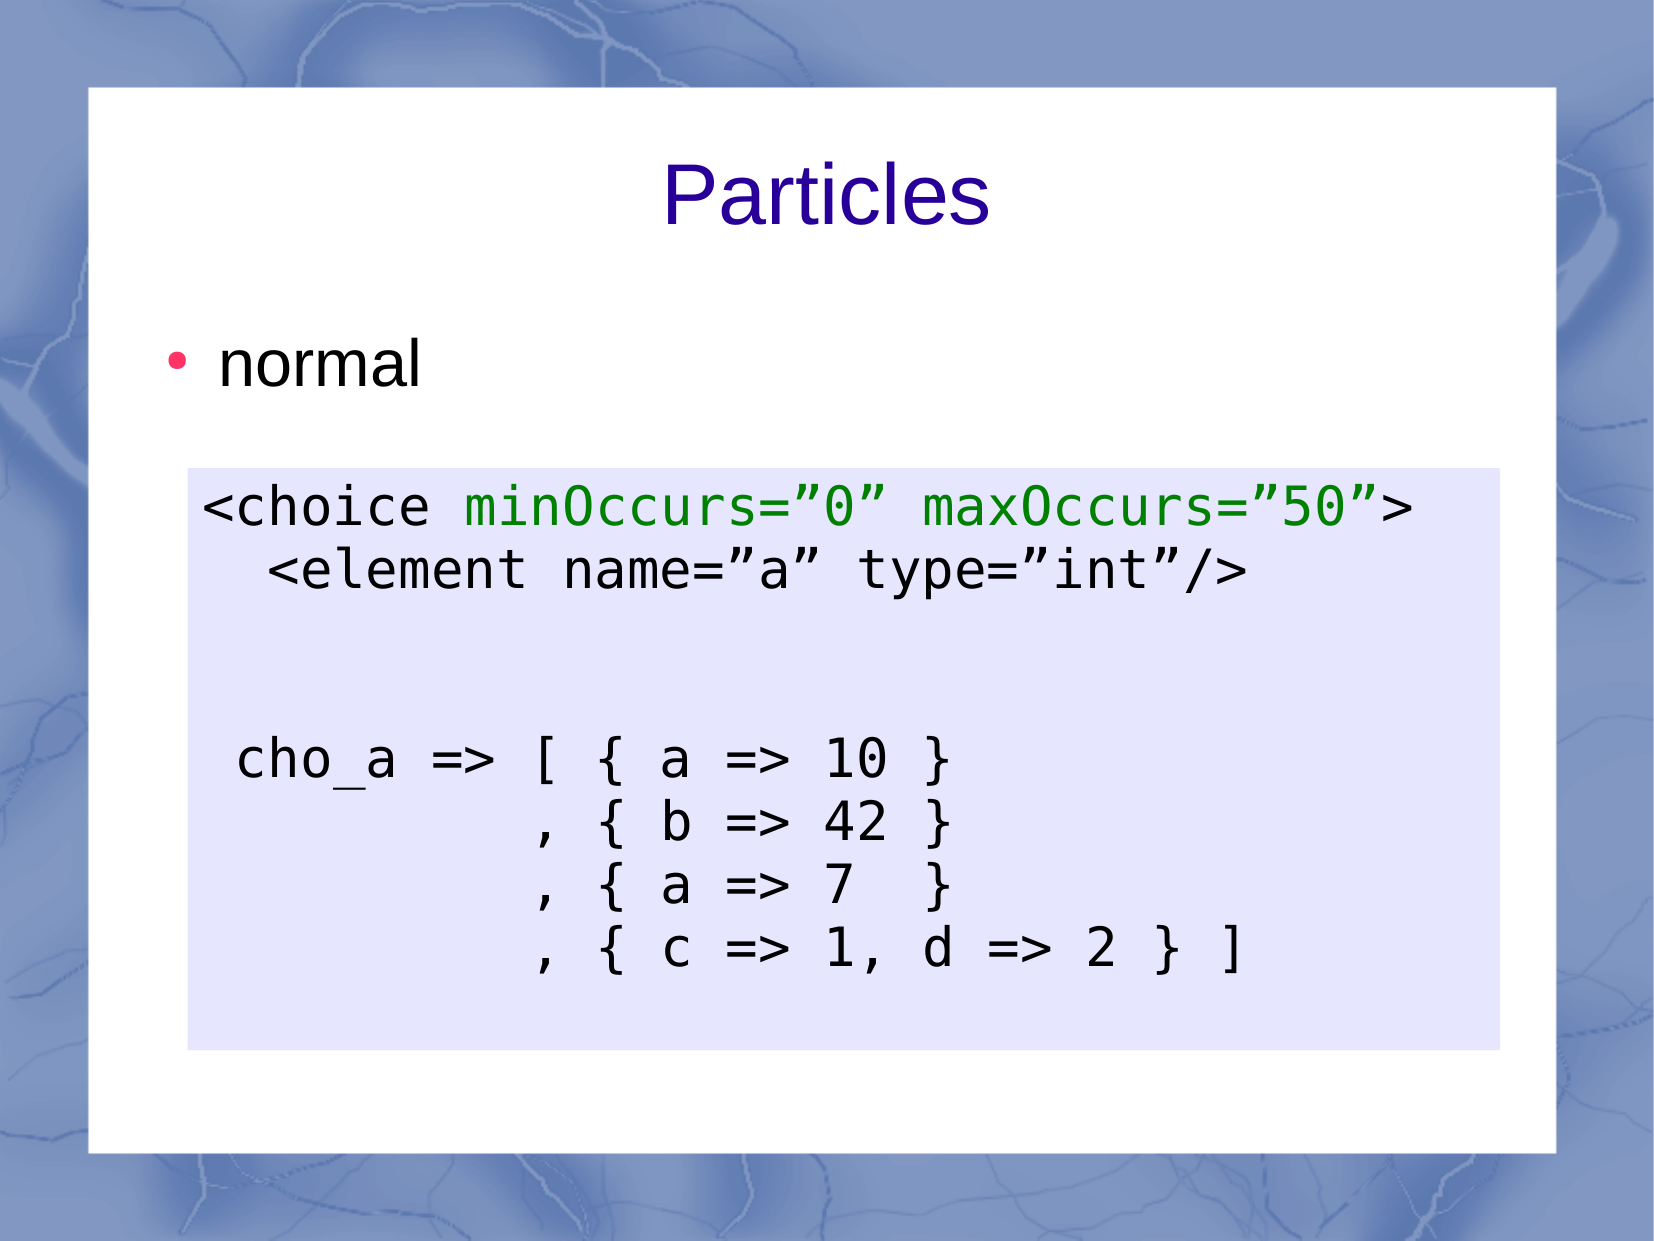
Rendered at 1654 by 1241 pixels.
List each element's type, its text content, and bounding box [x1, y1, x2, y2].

list normal [147, 325, 1506, 1232]
picture [0, 0, 1654, 1241]
text_box <choice minOccurs=”0” maxOccurs=”50”> <element name=”a” type=”int”/> cho_a => [ { a => 10 } , { b => 42 } , { a => 7 } , { c => 1, d => 2 } ] [187, 468, 1501, 1051]
title Particles [118, 90, 1536, 298]
